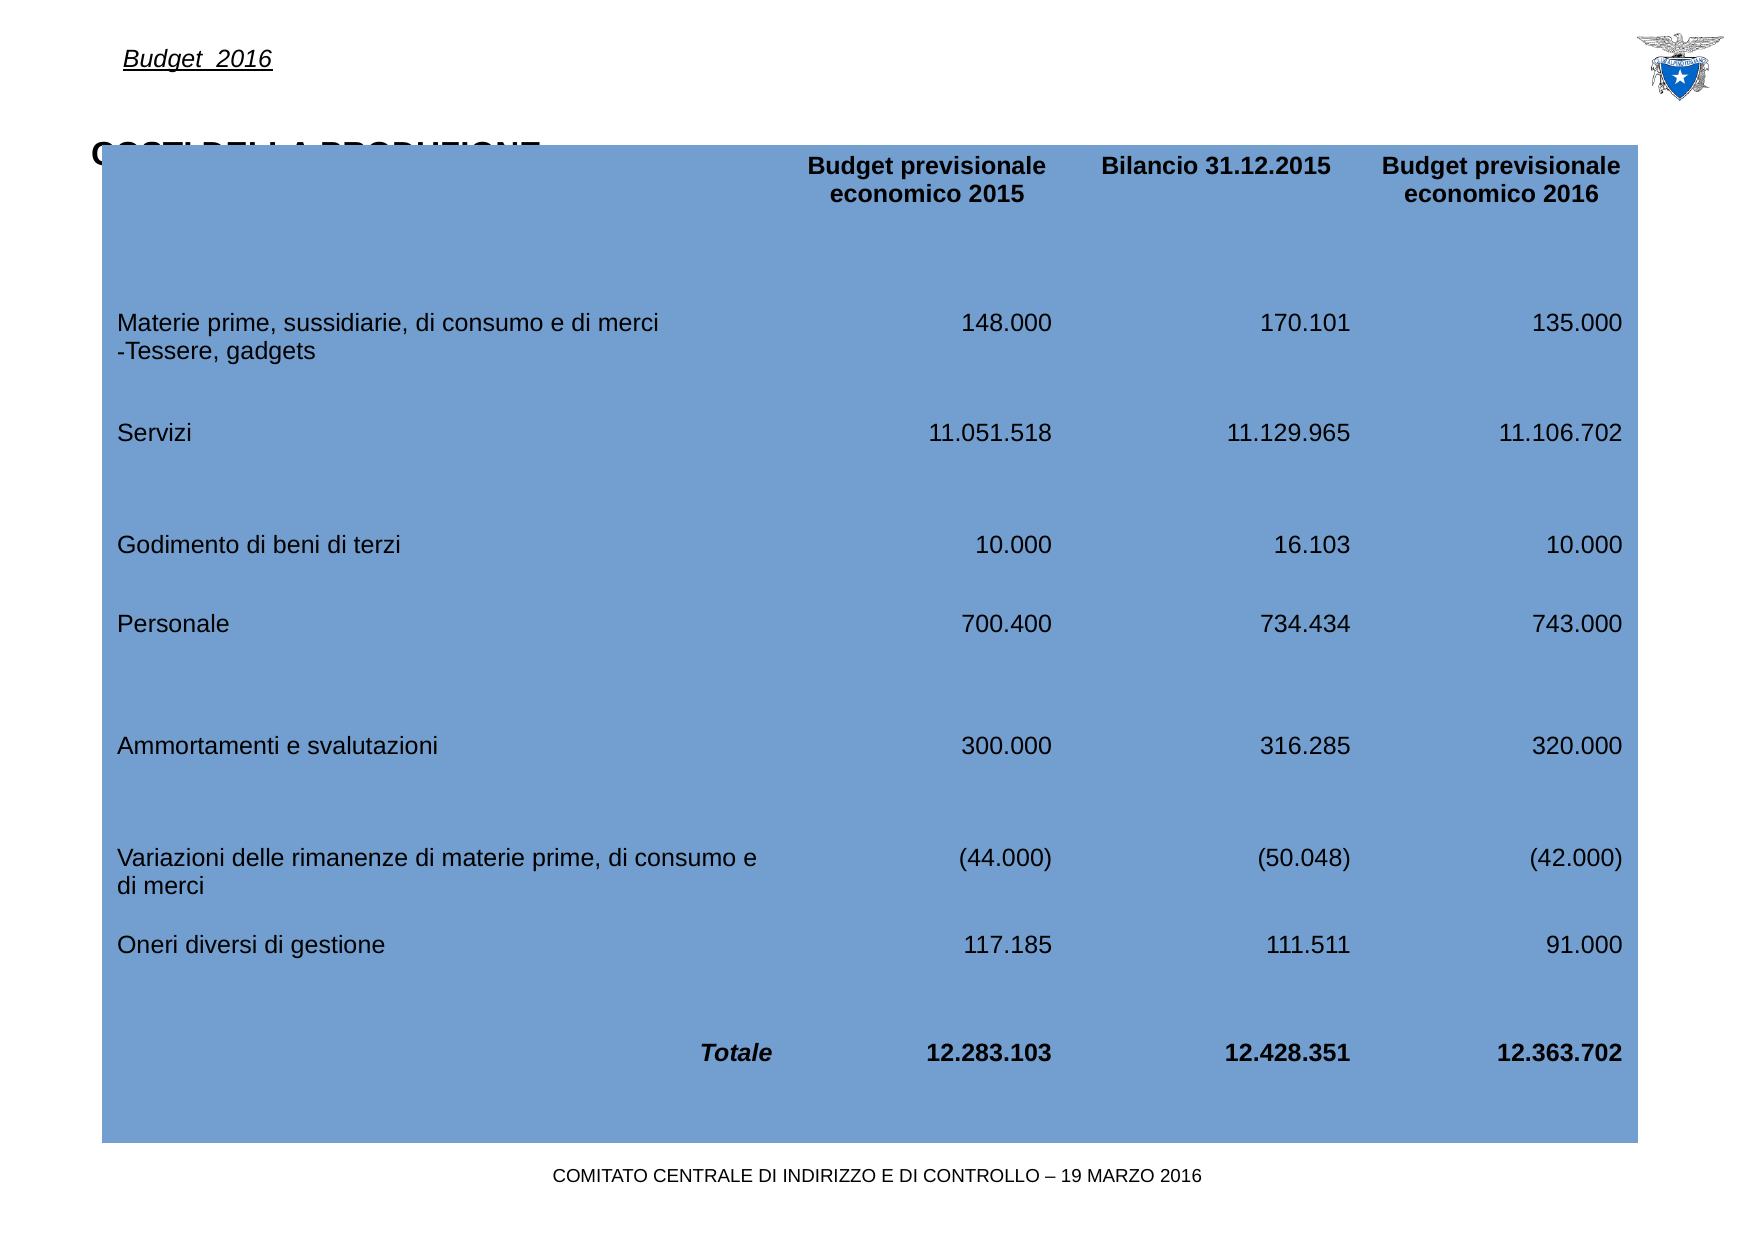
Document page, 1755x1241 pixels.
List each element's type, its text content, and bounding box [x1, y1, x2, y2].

table_cell 170.101 [1067, 301, 1366, 412]
table_cell 117.185 [788, 923, 1067, 1031]
table_cell 12.363.702 [1366, 1031, 1638, 1143]
table_cell 734.434 [1067, 602, 1366, 724]
text_box Budget 2016 [50, 35, 346, 82]
table_cell Variazioni delle rimanenze di materie prime, di consumo e di merci [102, 836, 788, 923]
table_cell 743.000 [1366, 602, 1638, 724]
table_cell (42.000) [1366, 836, 1638, 923]
table_cell 300.000 [788, 724, 1067, 836]
table_cell 12.283.103 [788, 1031, 1067, 1143]
table_cell 700.400 [788, 602, 1067, 724]
table_cell Servizi [102, 412, 788, 523]
table_cell Personale [102, 602, 788, 724]
table_cell Ammortamenti e svalutazioni [102, 724, 788, 836]
table_header Bilancio 31.12.2015 [1067, 145, 1366, 301]
table_cell 11.106.702 [1366, 412, 1638, 523]
table_header Budget previsionale economico 2016 [1366, 145, 1638, 301]
table_cell 91.000 [1366, 923, 1638, 1031]
table_cell 16.103 [1067, 523, 1366, 602]
table_header Budget previsionale economico 2015 [788, 145, 1067, 301]
table_cell 10.000 [1366, 523, 1638, 602]
table_cell 111.511 [1067, 923, 1366, 1031]
text_box COMITATO CENTRALE DI INDIRIZZO E DI CONTROLLO – 19 MARZO 2016 [389, 1155, 1365, 1194]
table_cell (44.000) [788, 836, 1067, 923]
table_cell Godimento di beni di terzi [102, 523, 788, 602]
table_cell 148.000 [788, 301, 1067, 412]
table_cell (50.048) [1067, 836, 1366, 923]
table_cell Totale [102, 1031, 788, 1143]
table_cell 320.000 [1366, 724, 1638, 836]
table_header [102, 145, 788, 301]
text_box COSTI DELLA PRODUZIONE [73, 123, 571, 182]
table_cell 135.000 [1366, 301, 1638, 412]
table_cell 12.428.351 [1067, 1031, 1366, 1143]
table_cell Oneri diversi di gestione [102, 923, 788, 1031]
table_cell Materie prime, sussidiarie, di consumo e di merci Tessere, gadgets [102, 301, 788, 412]
table_cell 11.129.965 [1067, 412, 1366, 523]
table_cell 11.051.518 [788, 412, 1067, 523]
table_cell 316.285 [1067, 724, 1366, 836]
picture [1633, 29, 1728, 108]
table_cell 10.000 [788, 523, 1067, 602]
